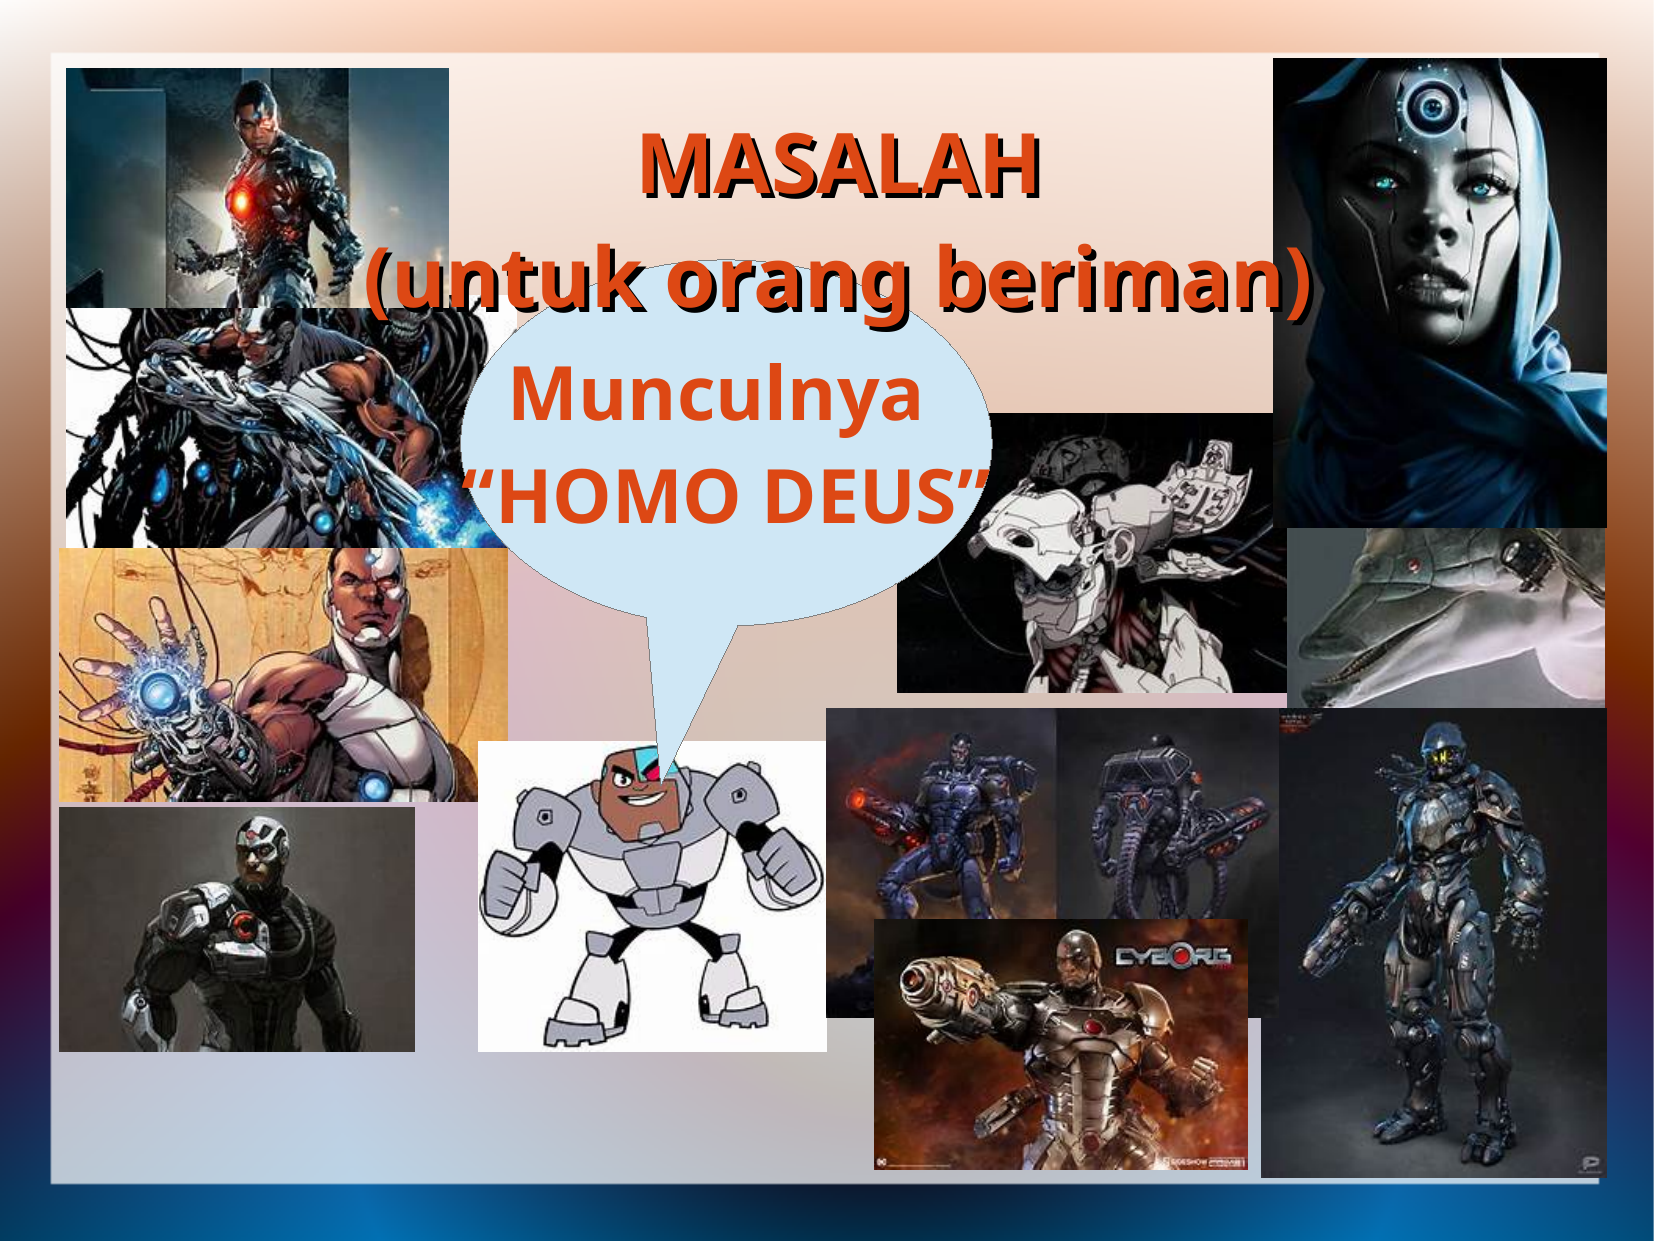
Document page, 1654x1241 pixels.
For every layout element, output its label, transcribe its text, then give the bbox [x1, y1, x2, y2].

picture [0, 0, 1654, 1241]
title MASALAH (untuk orang beriman) [94, 106, 1583, 331]
text_box Munculnya “HOMO DEUS” [460, 331, 993, 786]
